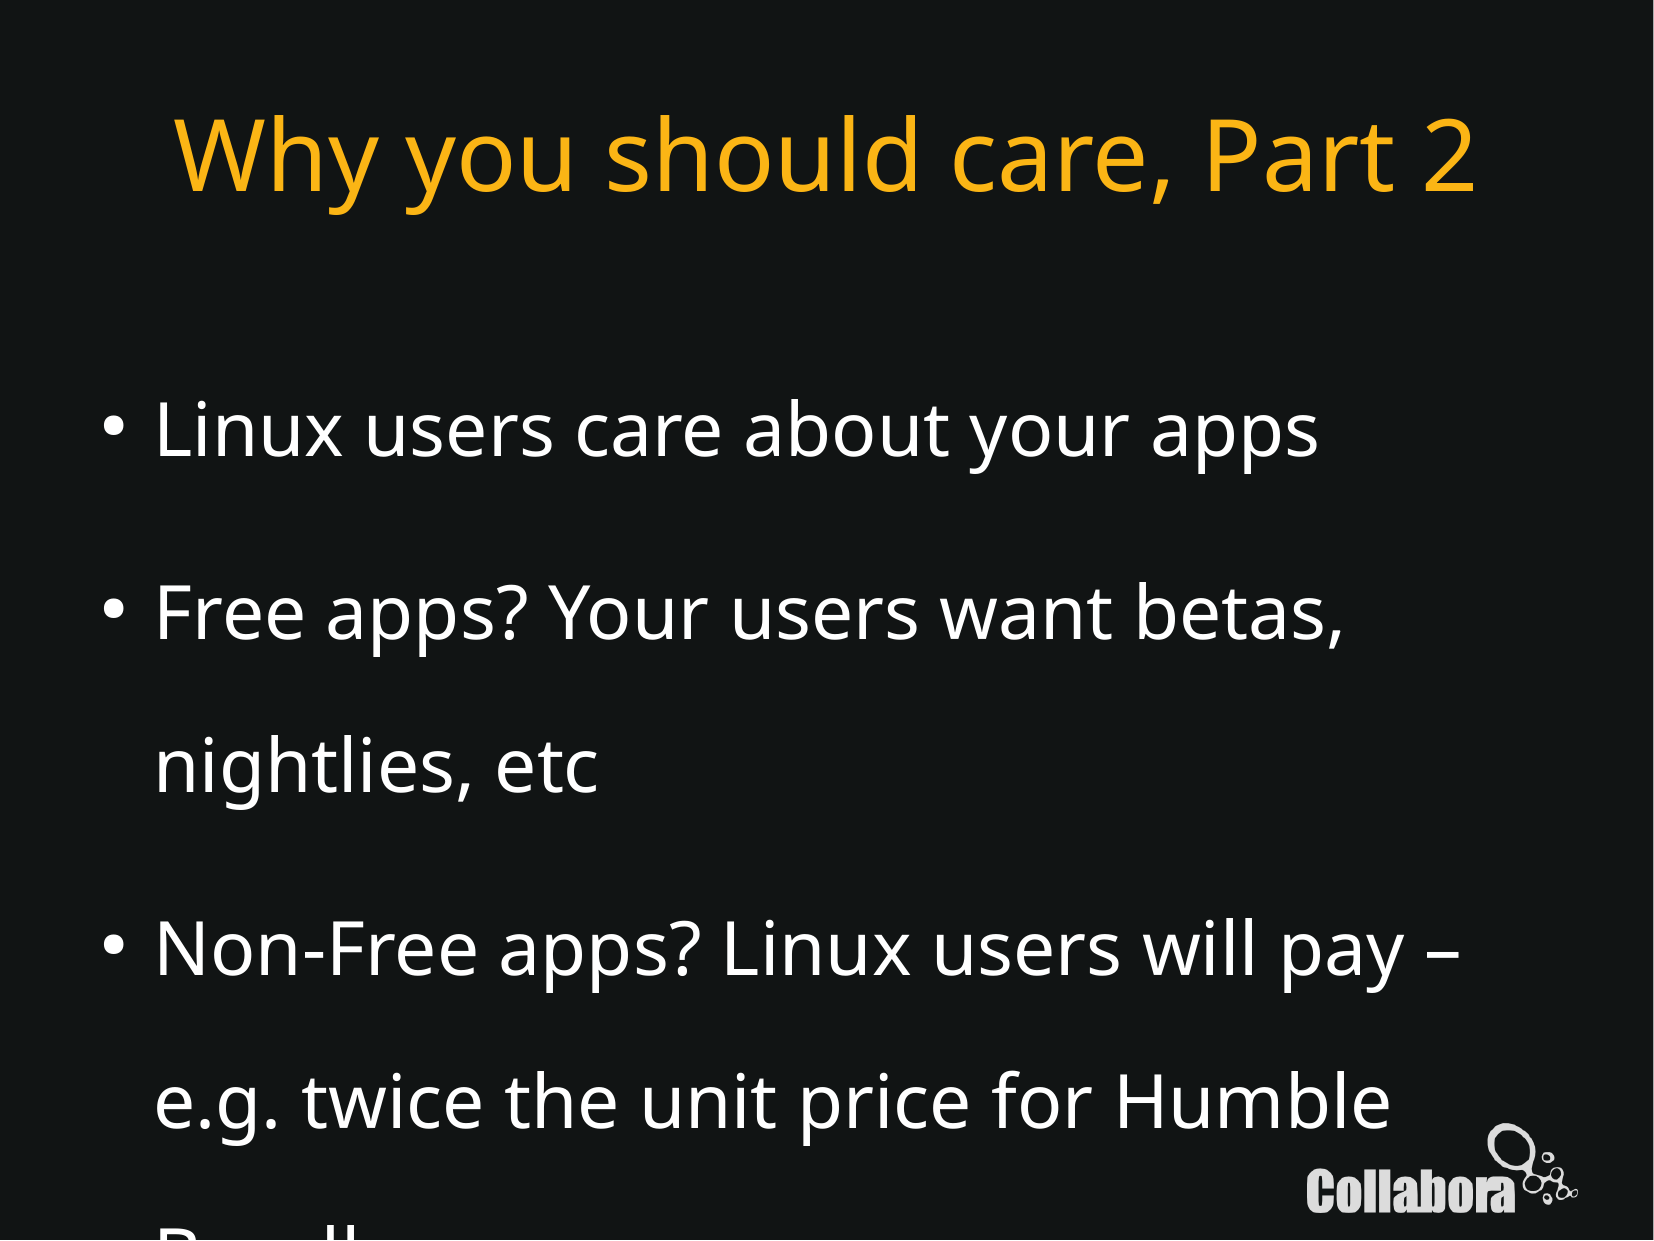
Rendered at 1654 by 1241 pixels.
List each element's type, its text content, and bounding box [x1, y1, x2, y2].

picture [1307, 1123, 1578, 1213]
list Linux users care about your apps Free apps? Your users want betas, nightlies, etc Non-Free apps? Linux users will pay – e.g. twice the unit price for Humble Bundle [82, 324, 1571, 1094]
title Why you should care, Part 2 [29, 49, 1625, 257]
